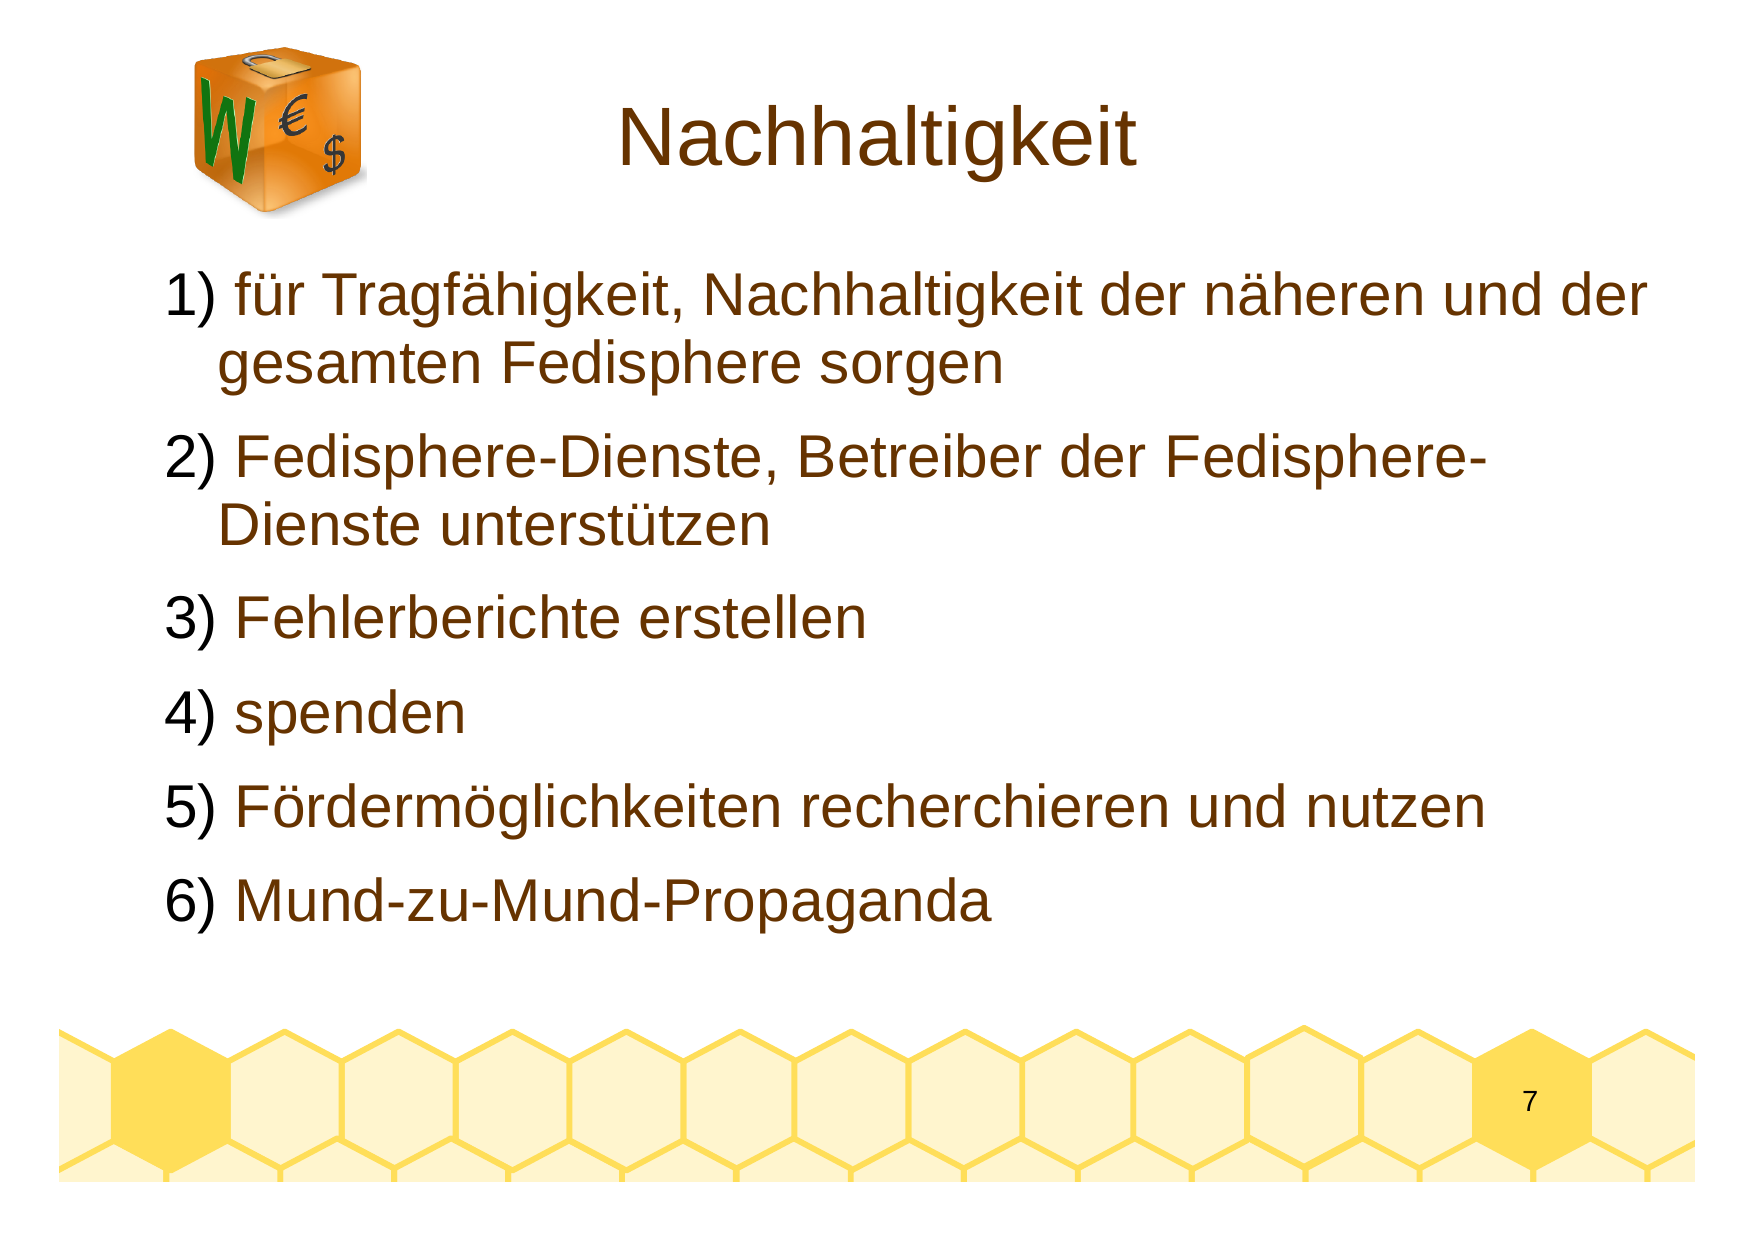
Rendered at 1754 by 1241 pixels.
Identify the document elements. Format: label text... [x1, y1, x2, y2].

list für Tragfähigkeit, Nachhaltigkeit der näheren und der gesamten Fedisphere sorgen Fedisphere-Dienste, Betreiber der Fedisphere-Dienste unterstützen Fehlerberichte erstellen spenden Fördermöglichkeiten recherchieren und nutzen Mund-zu-Mund-Propaganda [146, 261, 1678, 1099]
title Nachhaltigkeit [146, 47, 1608, 226]
picture [188, 41, 367, 219]
